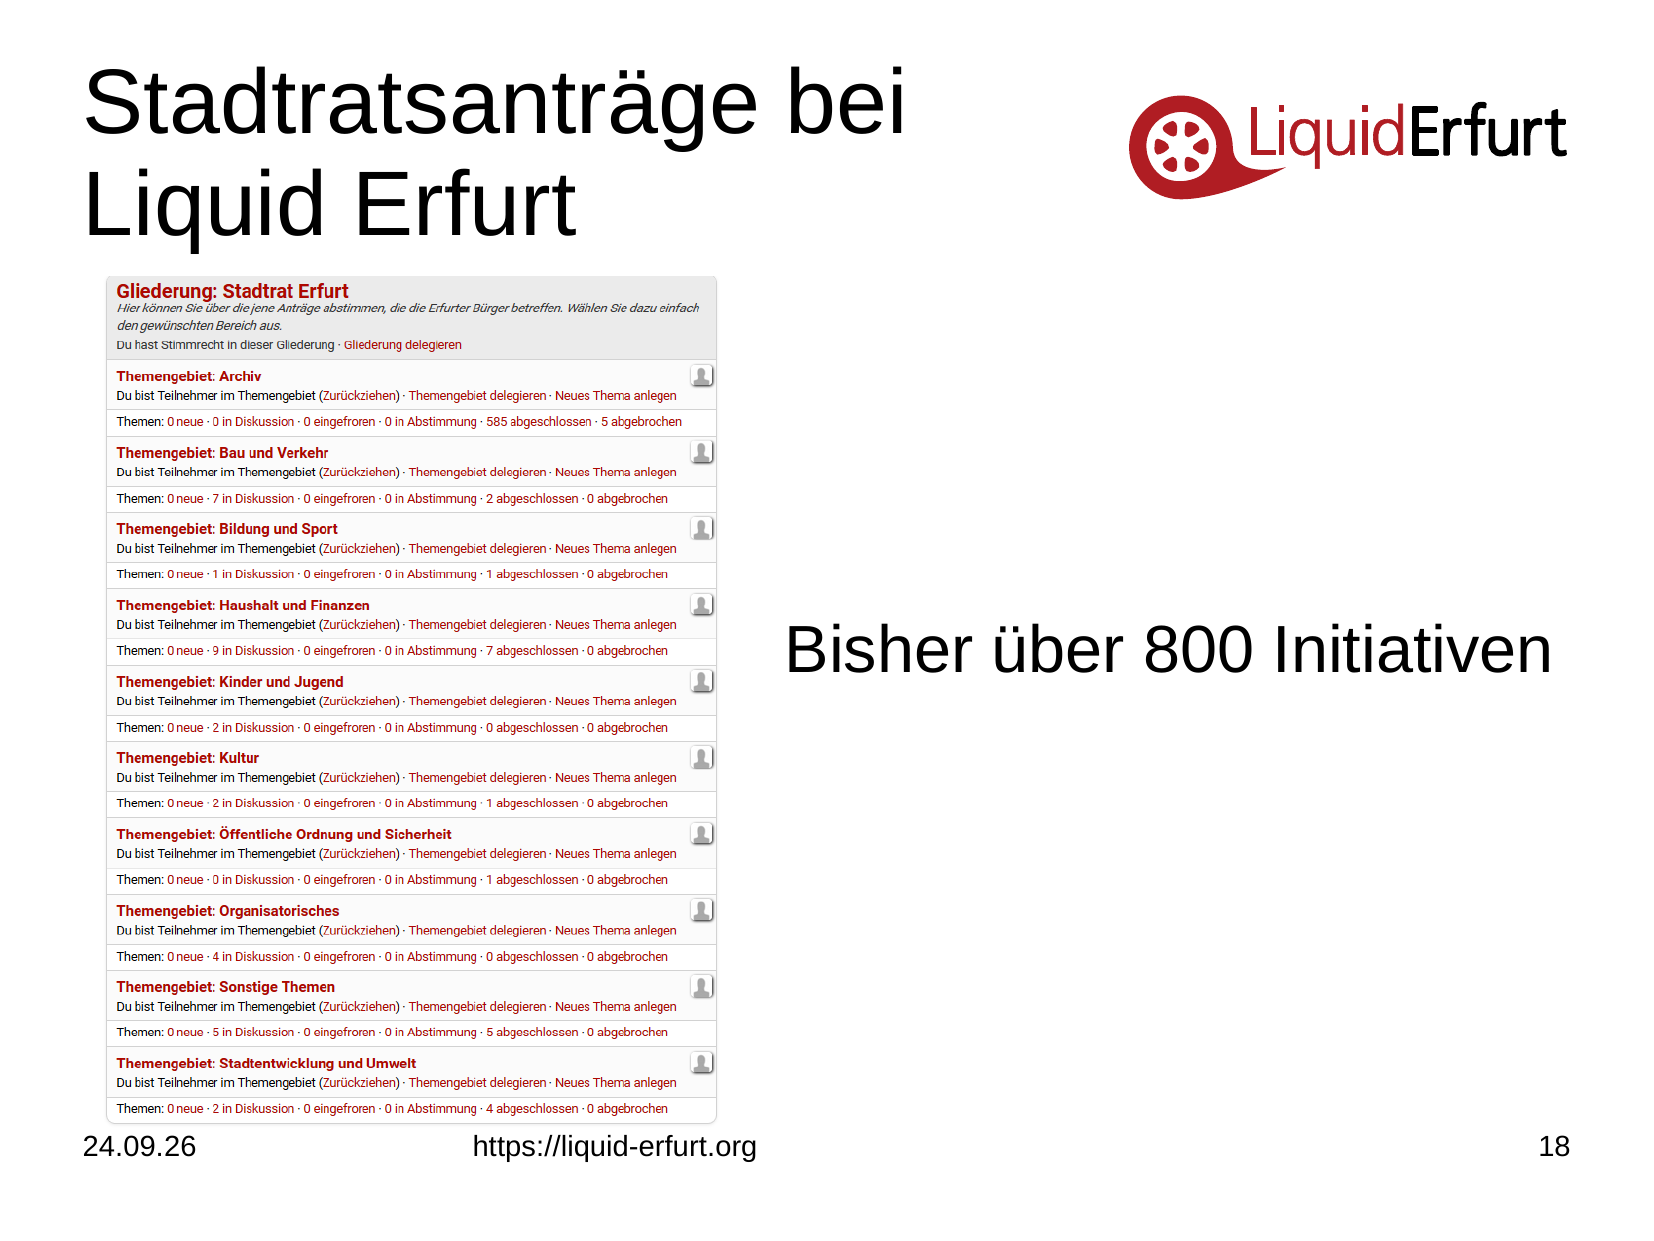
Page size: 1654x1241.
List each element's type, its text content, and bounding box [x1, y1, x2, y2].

picture [102, 276, 735, 1132]
list Bisher über 800 Initiativen [735, 290, 1572, 1010]
title Stadtratsanträge bei Liquid Erfurt [82, 49, 1571, 257]
